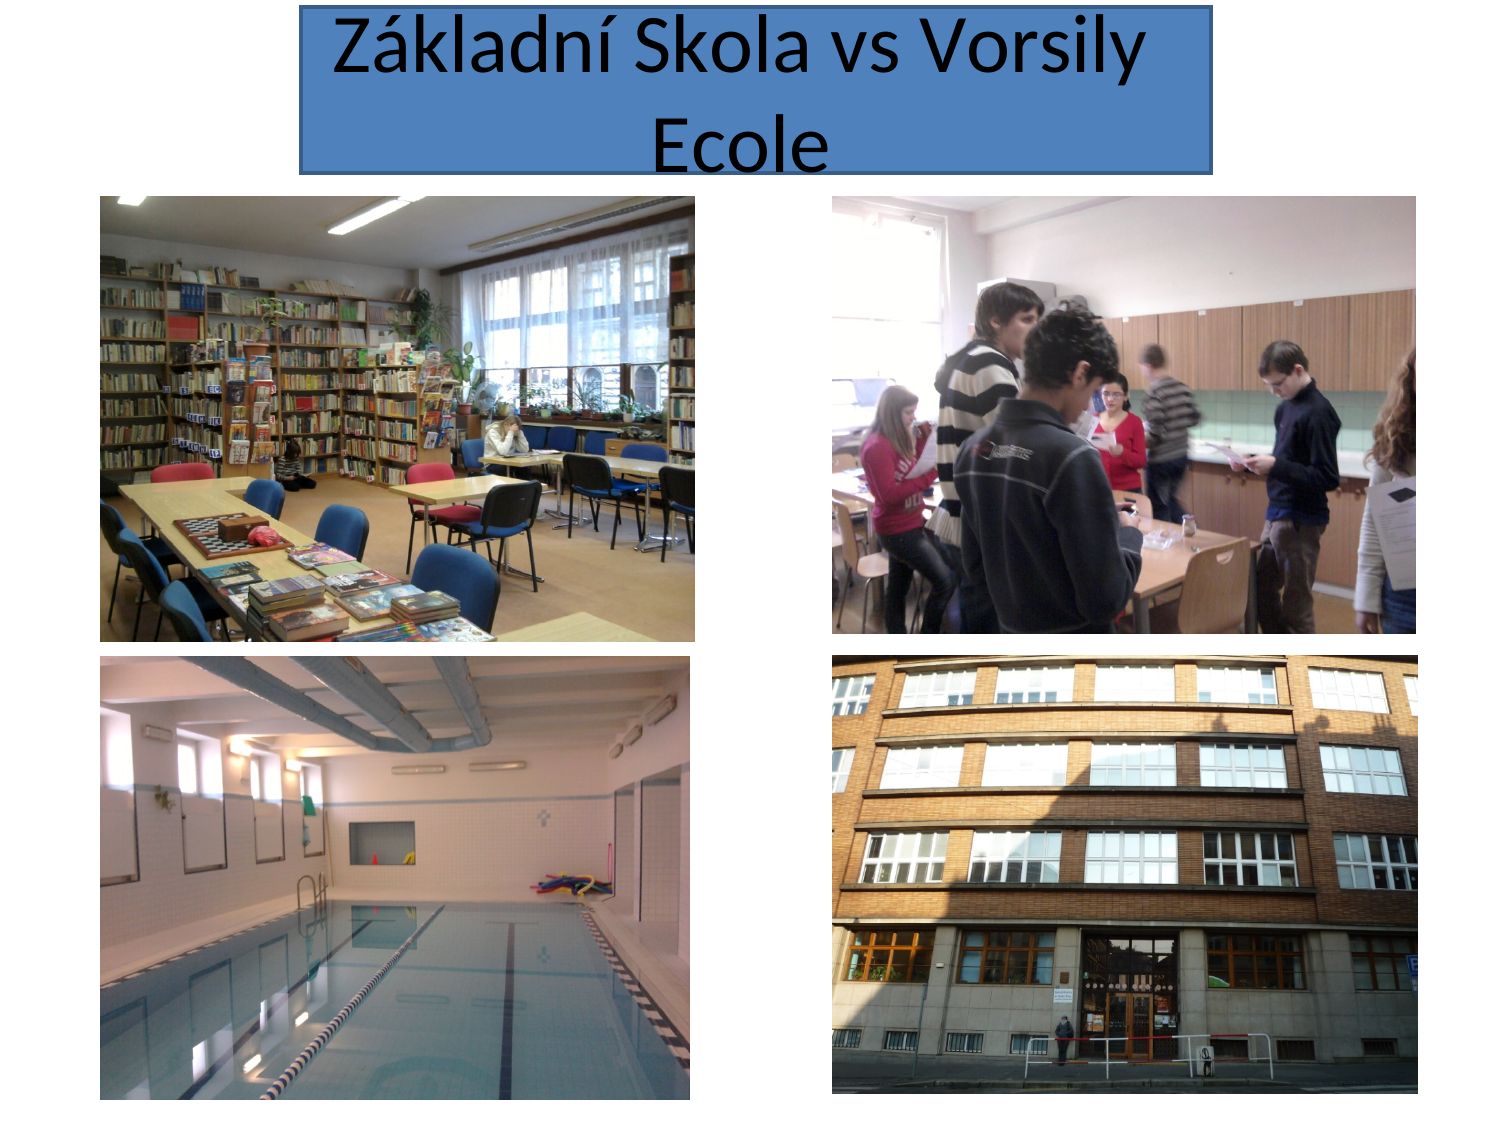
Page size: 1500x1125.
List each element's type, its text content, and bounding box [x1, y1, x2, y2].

picture [832, 655, 1418, 1094]
title Základní Skola vs Vorsily Ecole [75, 0, 1426, 197]
text_box [100, 657, 690, 1100]
picture [832, 196, 1416, 634]
picture [100, 196, 695, 642]
